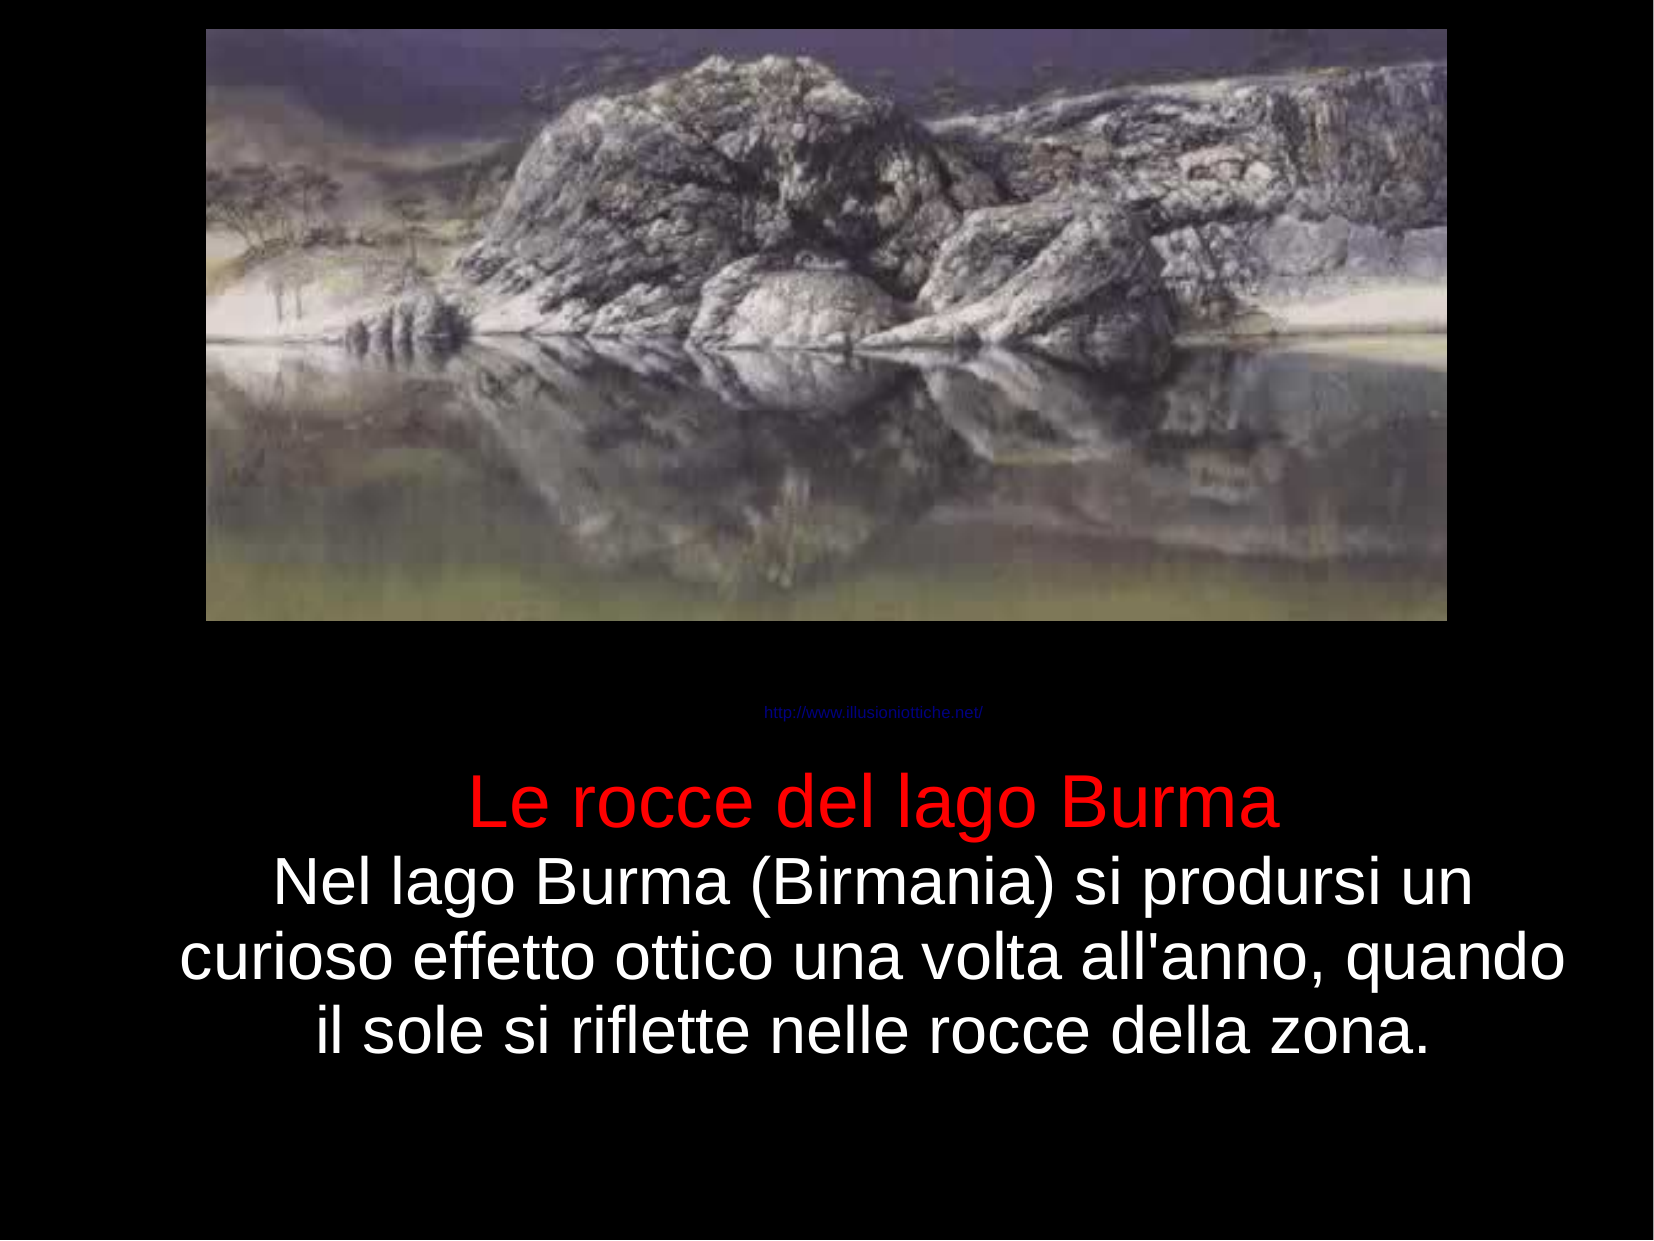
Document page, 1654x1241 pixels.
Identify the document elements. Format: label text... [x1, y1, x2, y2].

subtitle http://www.illusioniottiche.net/ Le rocce del lago Burma Nel lago Burma (Birmania) si prodursi un curioso effetto ottico una volta all'anno, quando il sole si riflette nelle rocce della zona. [177, 679, 1571, 1093]
picture [206, 29, 1447, 621]
